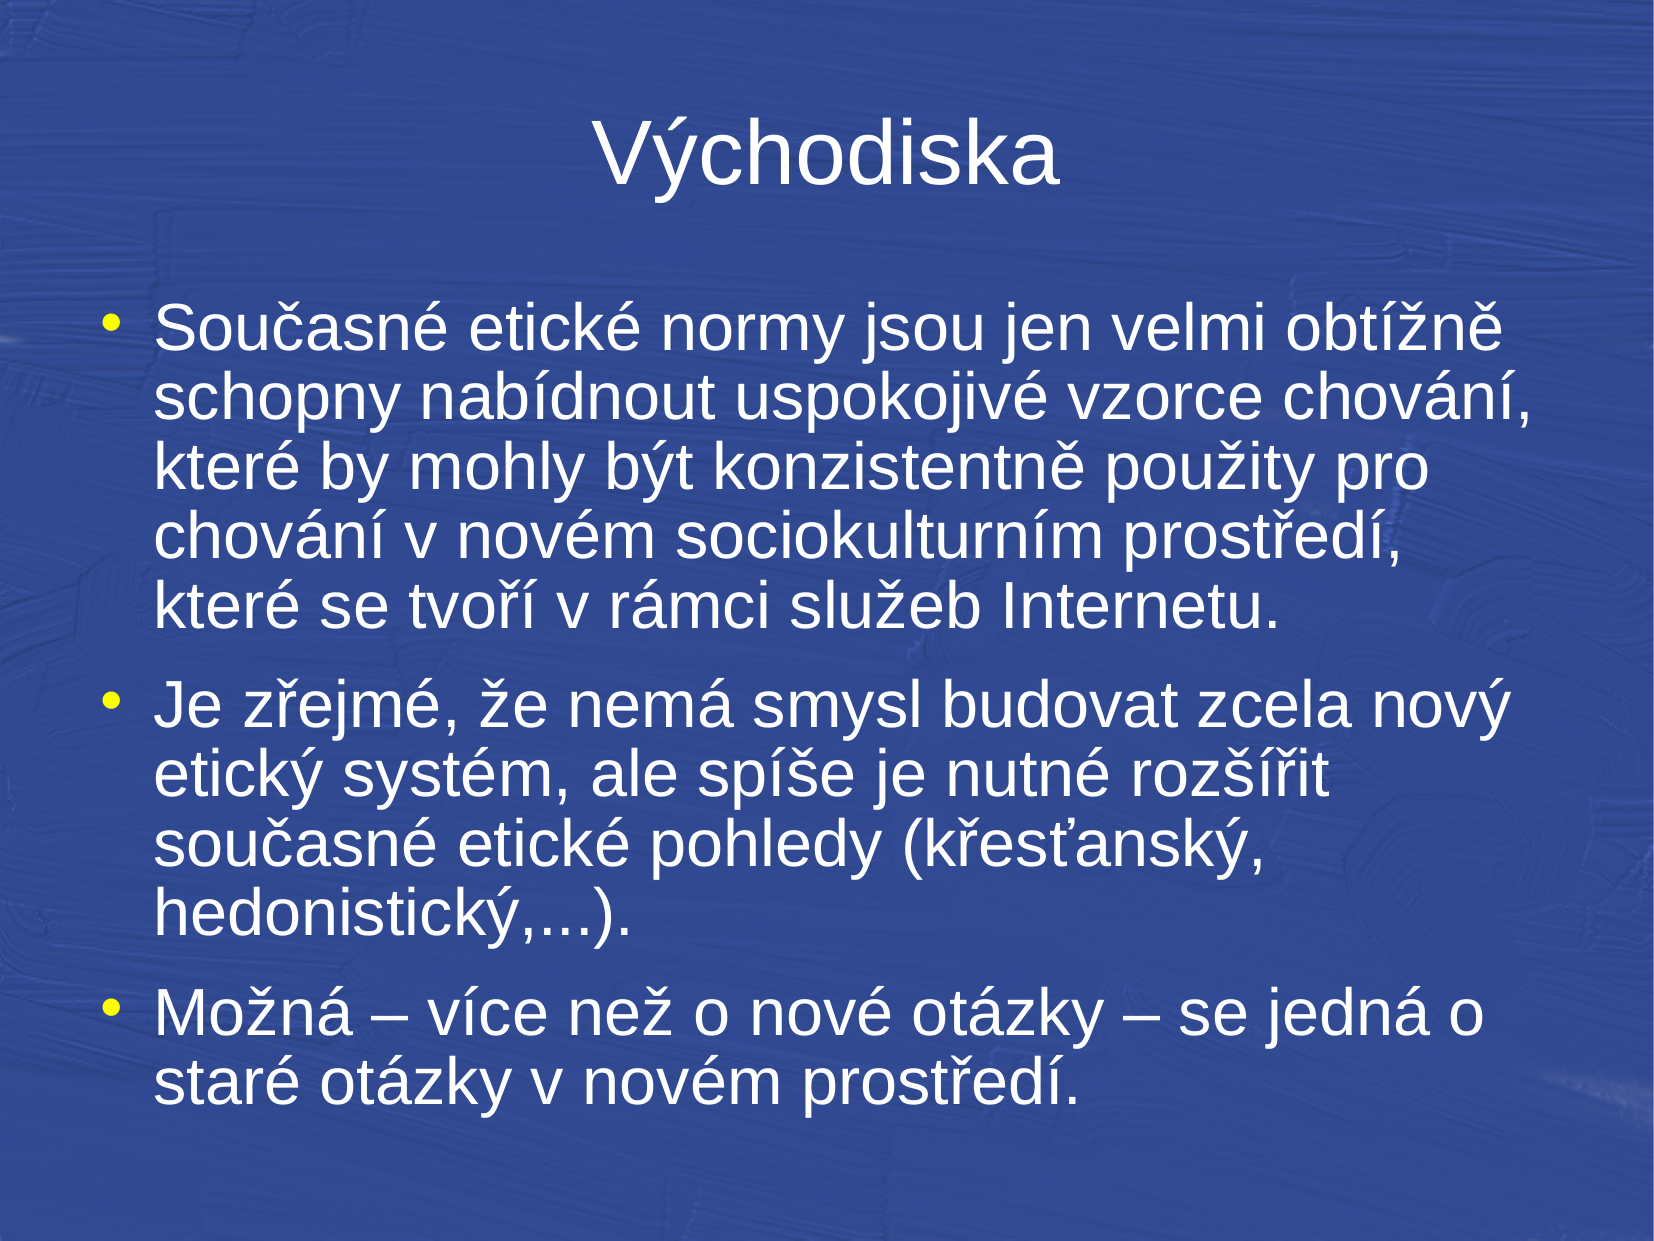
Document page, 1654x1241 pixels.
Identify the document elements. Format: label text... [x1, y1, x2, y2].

title Východiska [82, 56, 1571, 249]
picture [0, 0, 1654, 1241]
list Současné etické normy jsou jen velmi obtížně schopny nabídnout uspokojivé vzorce chování, které by mohly být konzistentně použity pro chování v novém sociokulturním prostředí, které se tvoří v rámci služeb Internetu. Je zřejmé, že nemá smysl budovat zcela nový etický systém, ale spíše je nutné rozšířit současné etické pohledy (křesťanský, hedonistický,...). Možná – více než o nové otázky – se jedná o staré otázky v novém prostředí. [82, 290, 1571, 1172]
